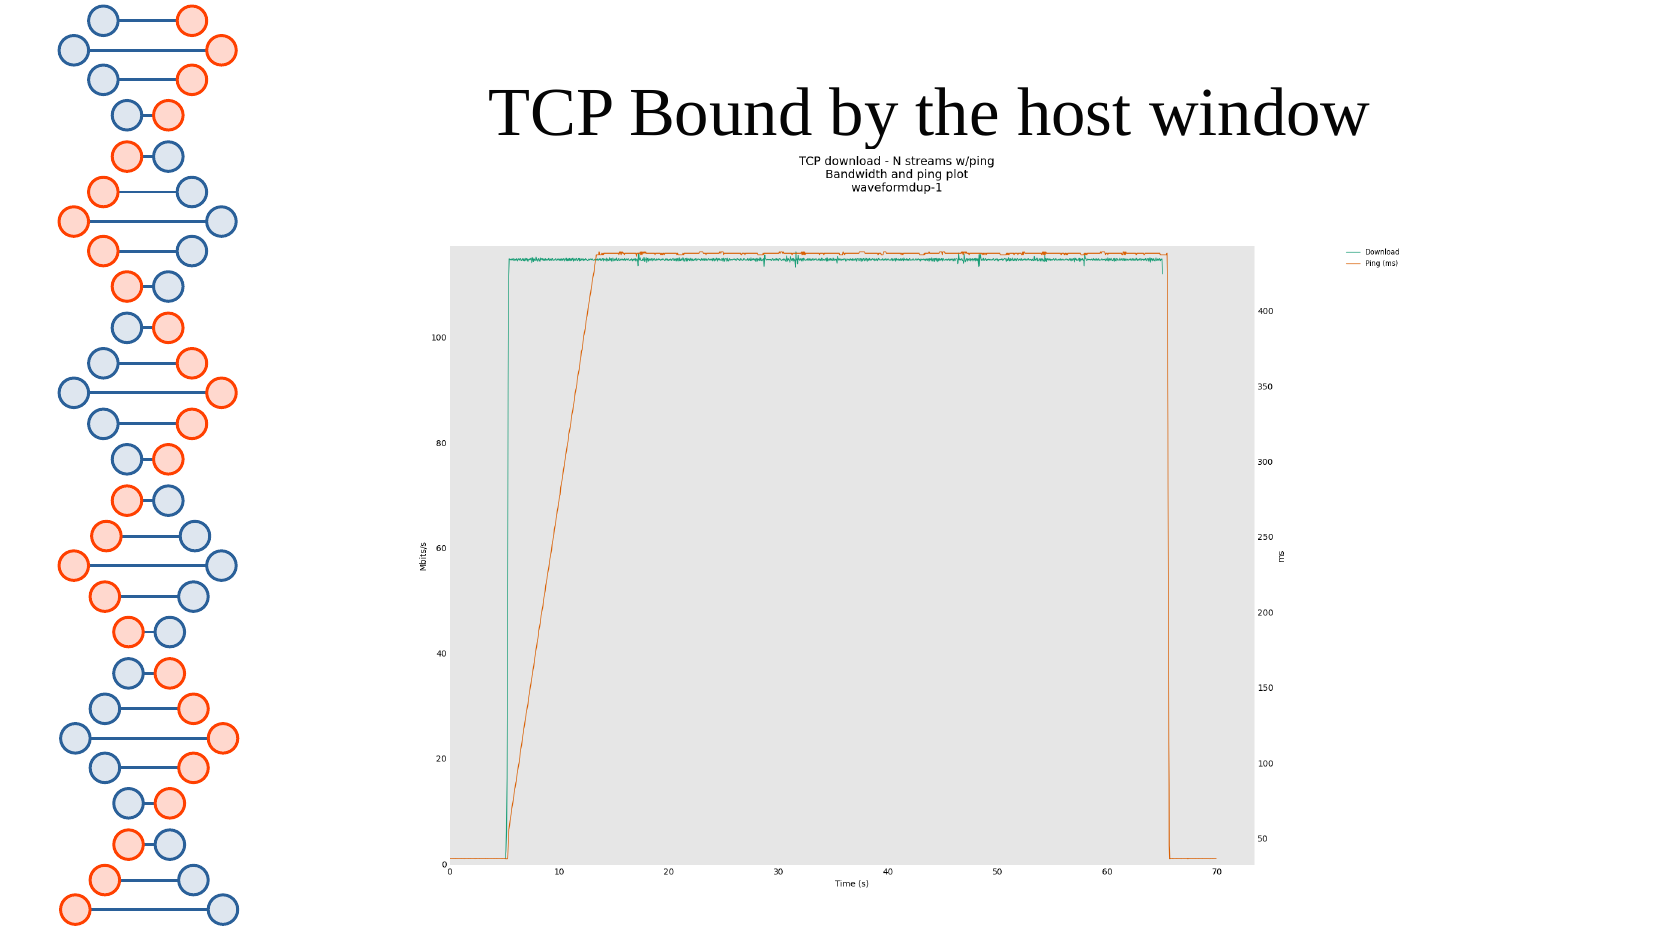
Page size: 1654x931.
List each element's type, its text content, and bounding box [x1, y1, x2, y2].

picture [300, 149, 1493, 931]
title TCP Bound by the host window [265, 35, 1595, 189]
